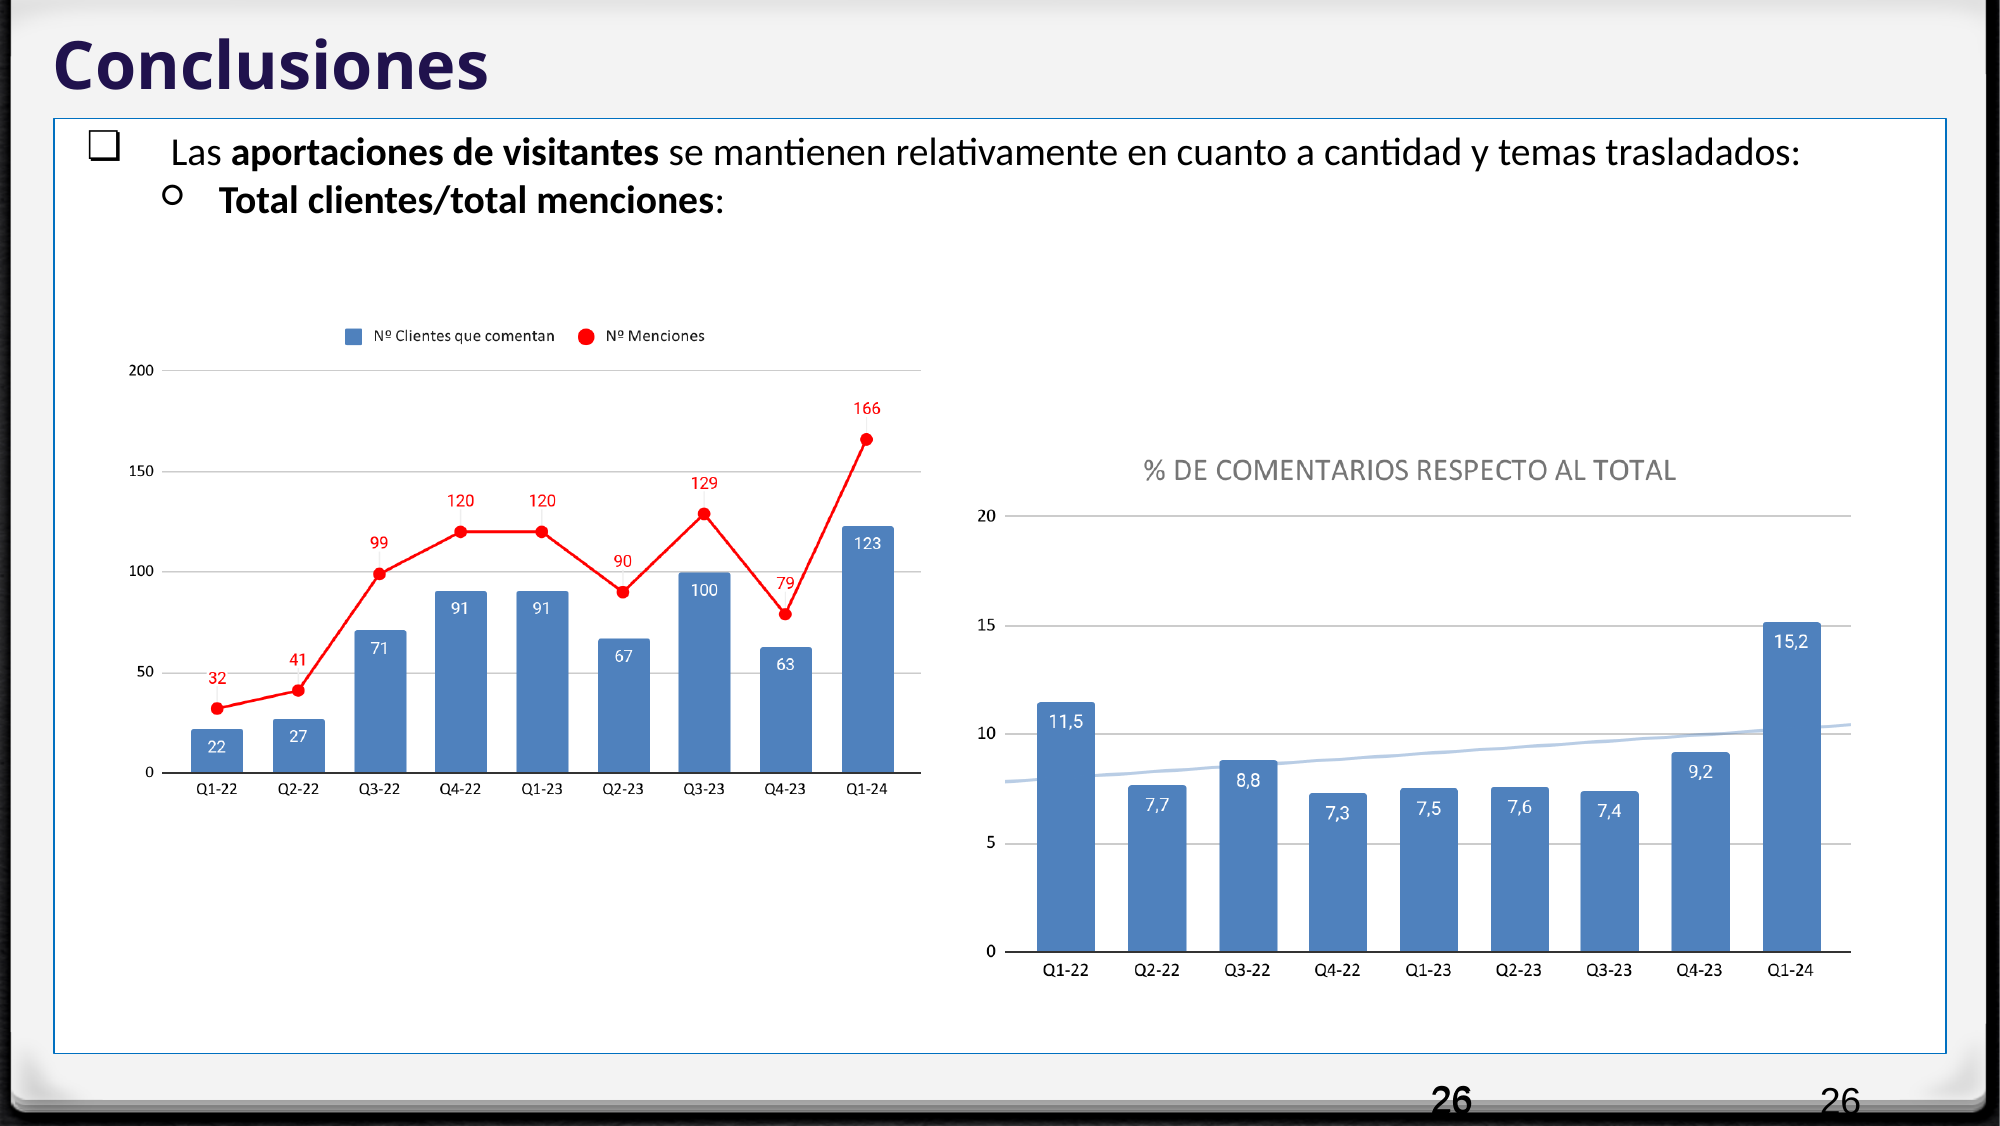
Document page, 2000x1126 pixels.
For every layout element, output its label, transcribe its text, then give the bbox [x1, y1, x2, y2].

text_box Las aportaciones de visitantes se mantienen relativamente en cuanto a cantidad y temas trasladados: Total clientes/total menciones: [53, 118, 1947, 1054]
text_box Conclusiones [52, 0, 1945, 126]
picture [0, 0, 2000, 1126]
text_box <number> [1412, 1069, 1880, 1126]
picture [102, 302, 1880, 1010]
